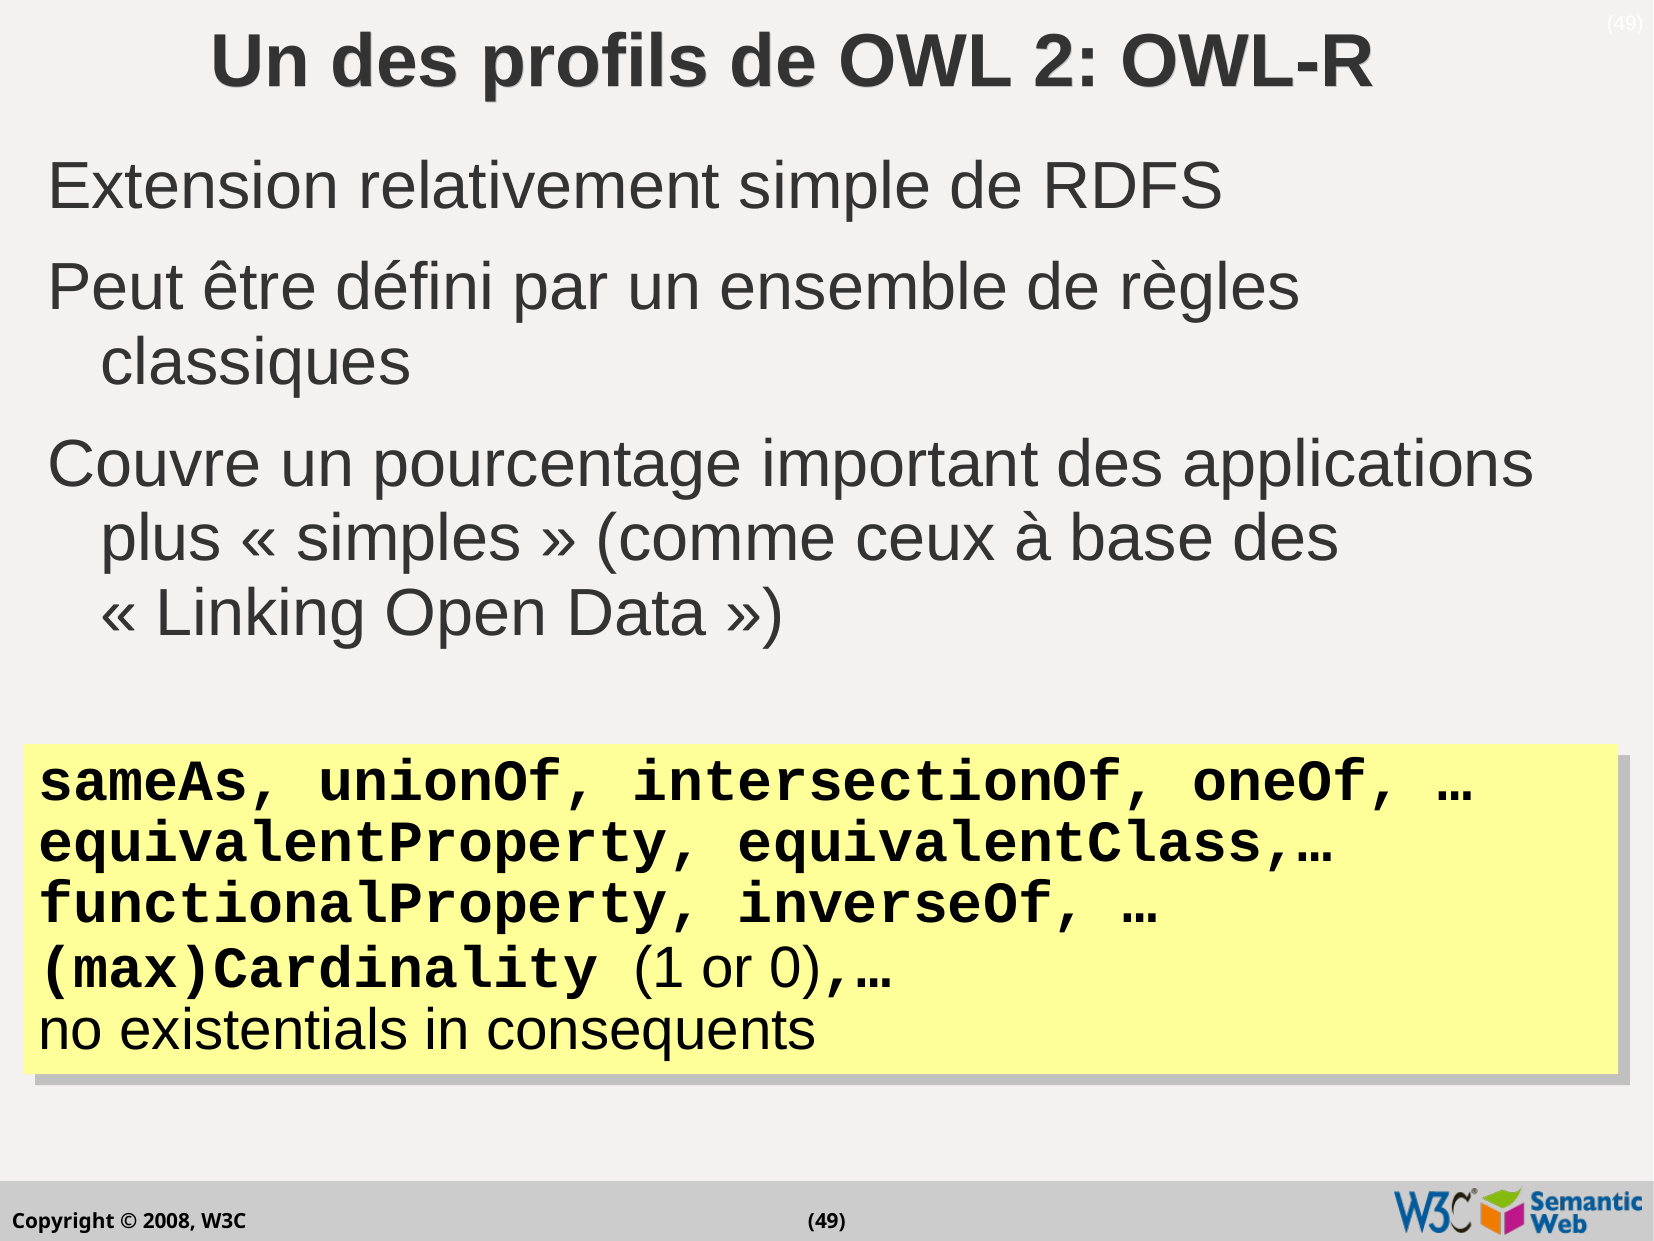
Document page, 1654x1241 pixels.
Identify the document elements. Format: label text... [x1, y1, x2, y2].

picture [1394, 1185, 1642, 1235]
title Un des profils de OWL 2: OWL-R [93, 0, 1493, 119]
list Extension relativement simple de RDFS Peut être défini par un ensemble de règles classiques Couvre un pourcentage important des applications plus « simples » (comme ceux à base des « Linking Open Data ») [29, 147, 1624, 650]
text_box sameAs, unionOf, intersectionOf, oneOf, … equivalentProperty, equivalentClass,… functionalProperty, inverseOf, … (max)Cardinality (1 or 0),… no existentials in consequents [23, 744, 1619, 1075]
